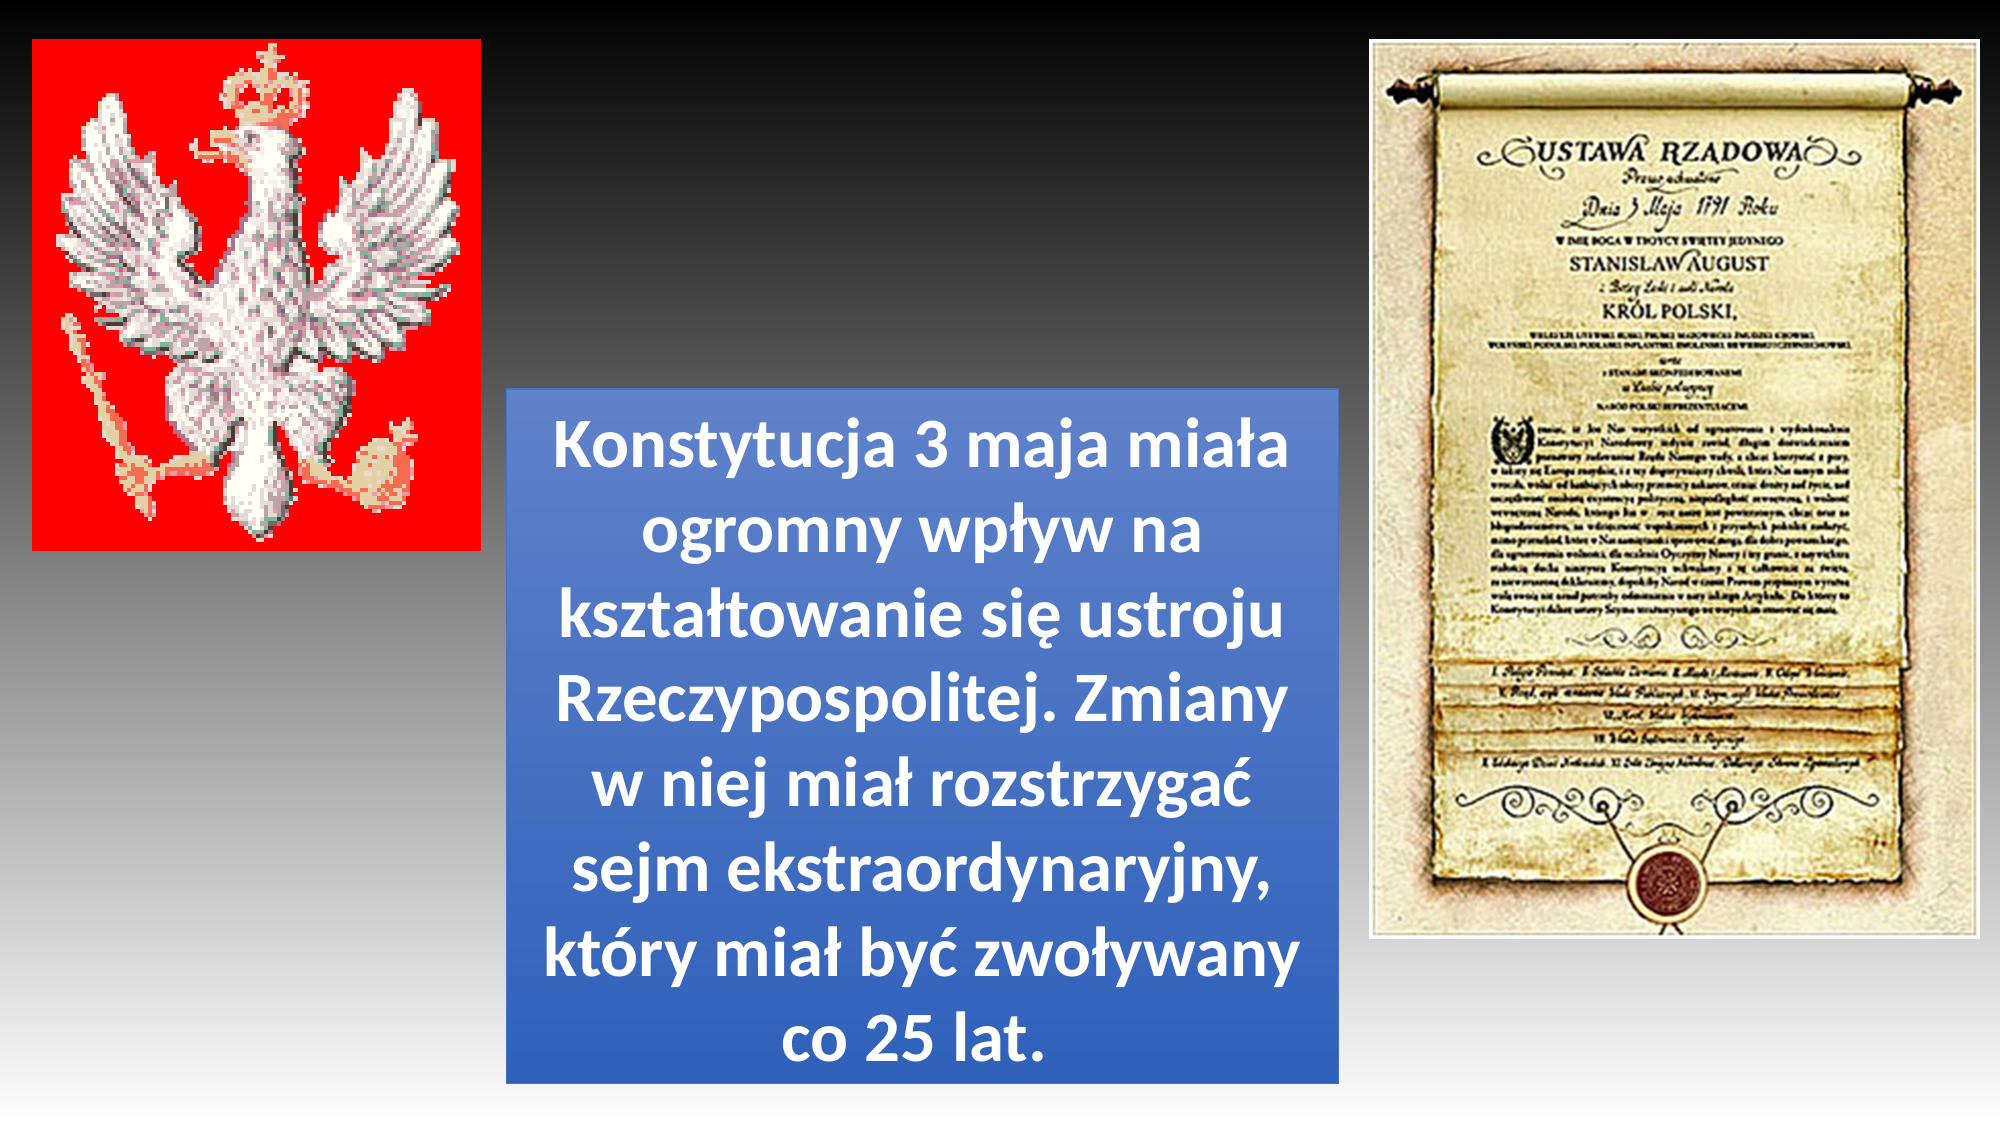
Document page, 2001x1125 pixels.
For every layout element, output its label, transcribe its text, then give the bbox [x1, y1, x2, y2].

picture [32, 39, 481, 551]
picture [1369, 39, 1980, 939]
text_box Konstytucja 3 maja miała ogromny wpływ na kształtowanie się ustroju Rzeczypospolitej. Zmiany w niej miał rozstrzygać sejm ekstraordynaryjny, który miał być zwoływany co 25 lat. [506, 388, 1339, 1084]
